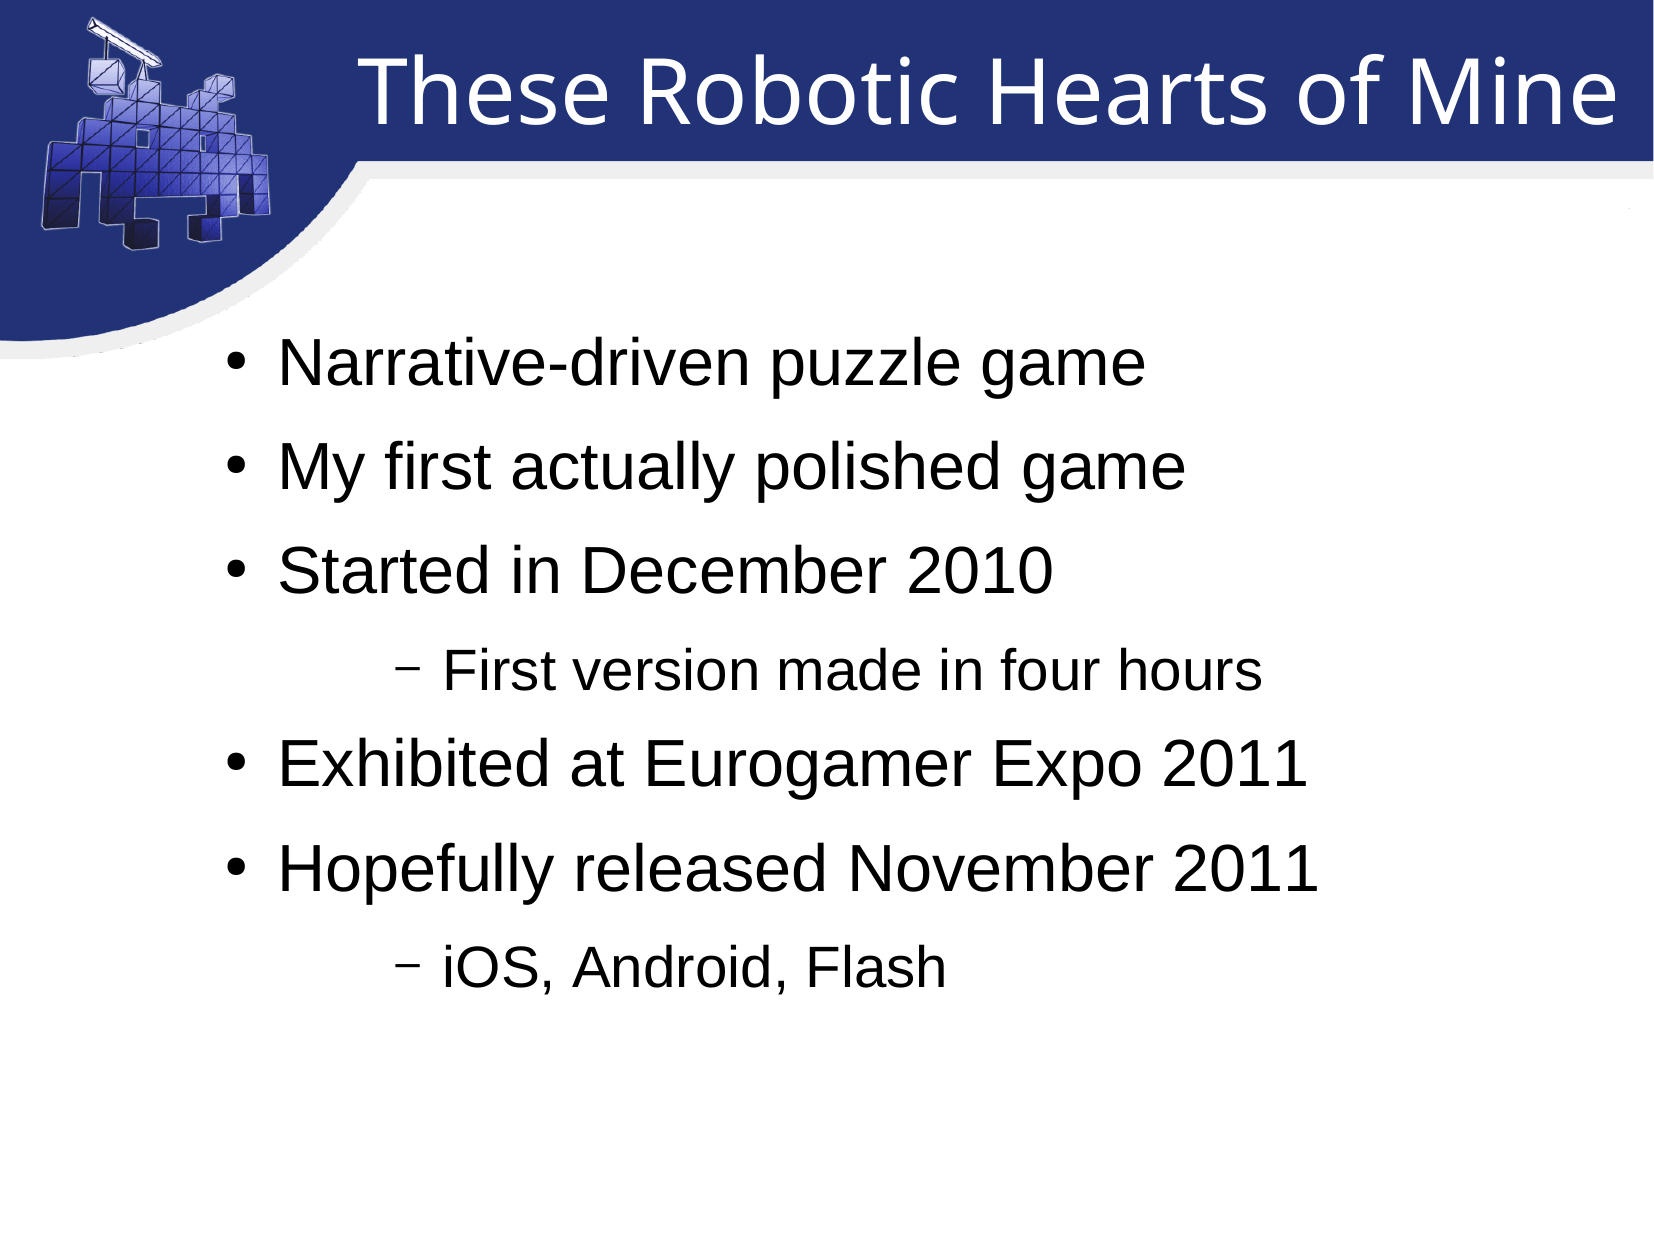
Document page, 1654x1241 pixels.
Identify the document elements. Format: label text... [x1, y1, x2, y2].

title These Robotic Hearts of Mine [354, 29, 1625, 148]
list Narrative-driven puzzle game My first actually polished game Started in December 2010 First version made in four hours Exhibited at Eurogamer Expo 2011 Hopefully released November 2011 iOS, Android, Flash [206, 324, 1595, 1078]
picture [0, 0, 1654, 443]
